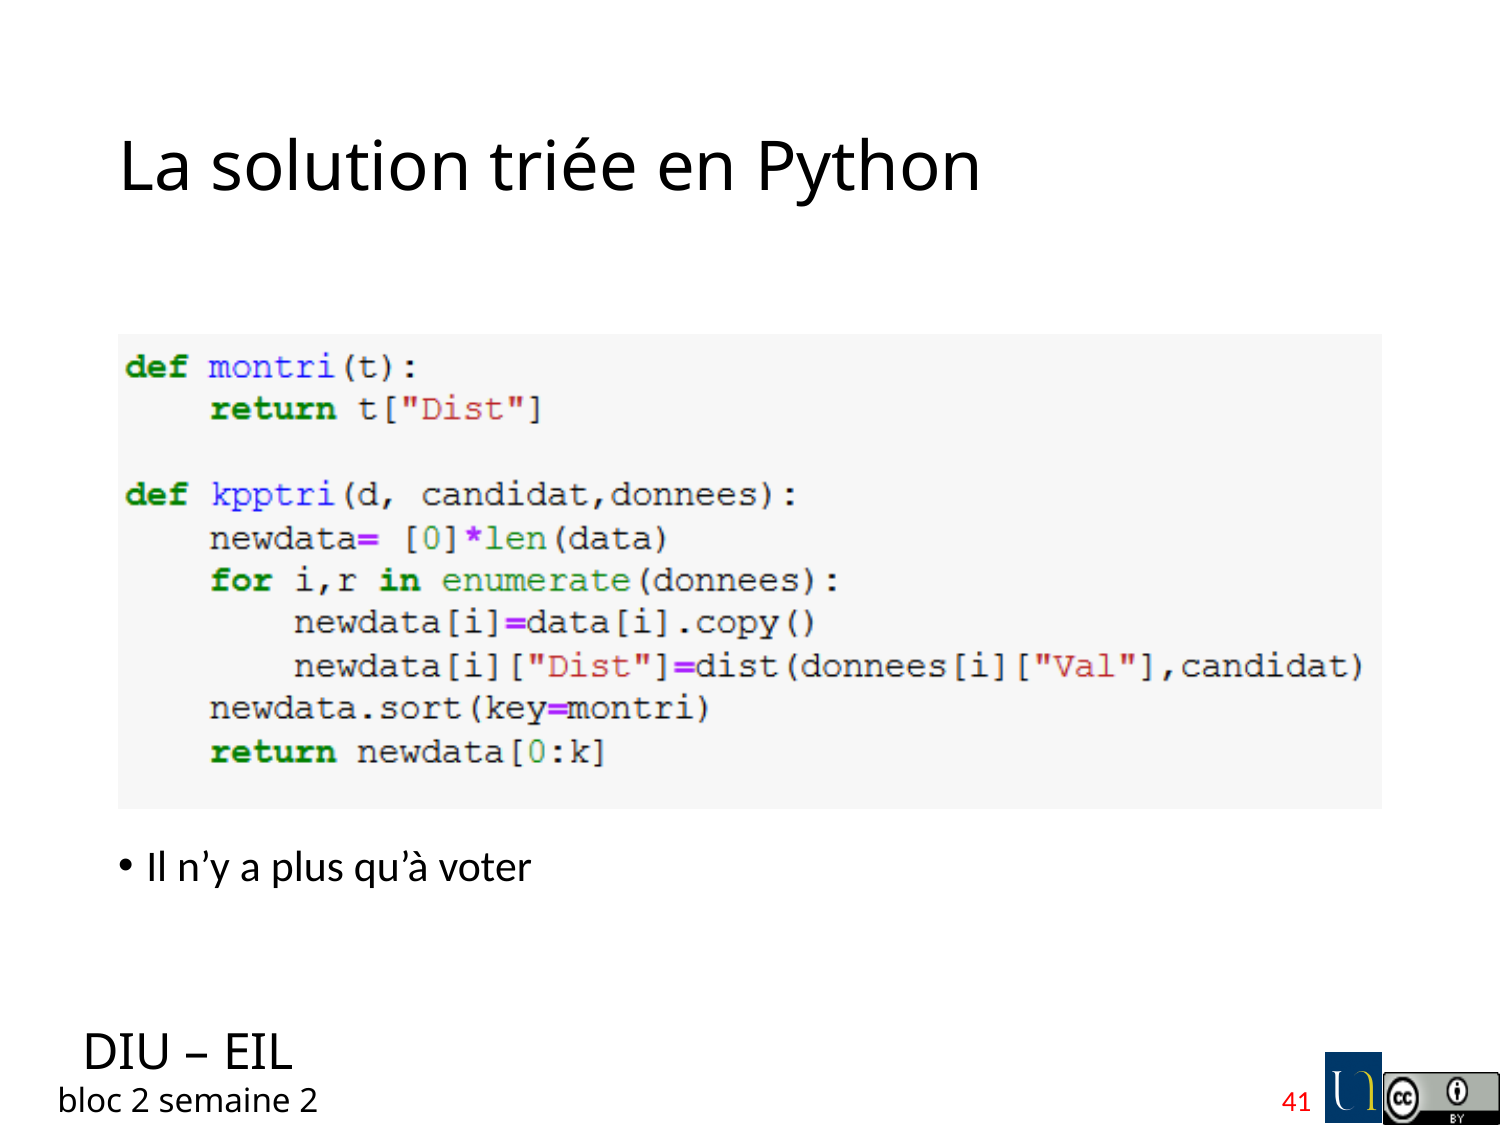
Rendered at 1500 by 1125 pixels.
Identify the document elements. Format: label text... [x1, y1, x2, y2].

list Il n’y a plus qu’à voter [103, 835, 1397, 1014]
picture [1325, 1052, 1382, 1123]
title La solution triée en Python [103, 59, 1397, 278]
picture [118, 334, 1382, 809]
slide_number <numéro> [1240, 1070, 1327, 1125]
picture [1383, 1072, 1500, 1125]
